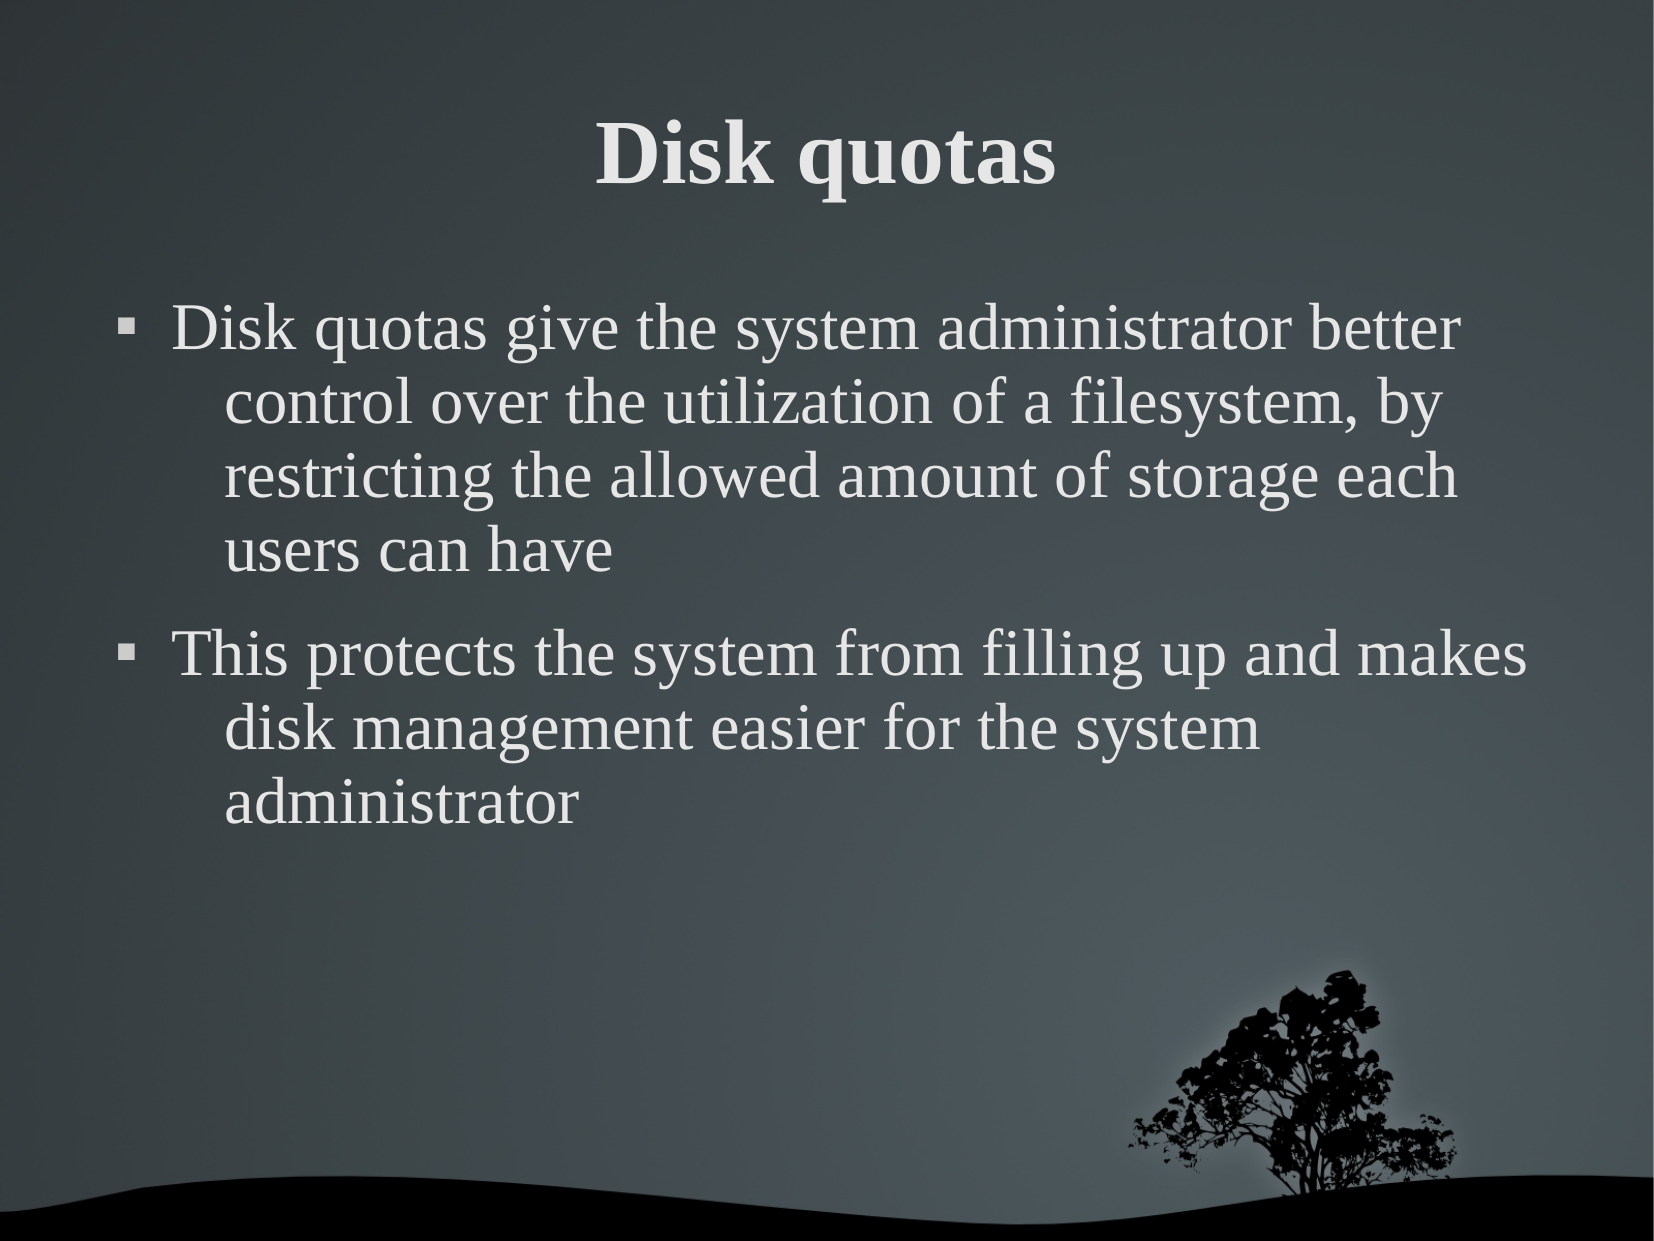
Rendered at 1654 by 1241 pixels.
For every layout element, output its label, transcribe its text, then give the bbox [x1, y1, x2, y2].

list Disk quotas give the system administrator better control over the utilization of a filesystem, by restricting the allowed amount of storage each users can have This protects the system from filling up and makes disk management easier for the system administrator [82, 290, 1571, 1109]
title Disk quotas [82, 49, 1571, 257]
picture [0, 0, 1654, 1241]
